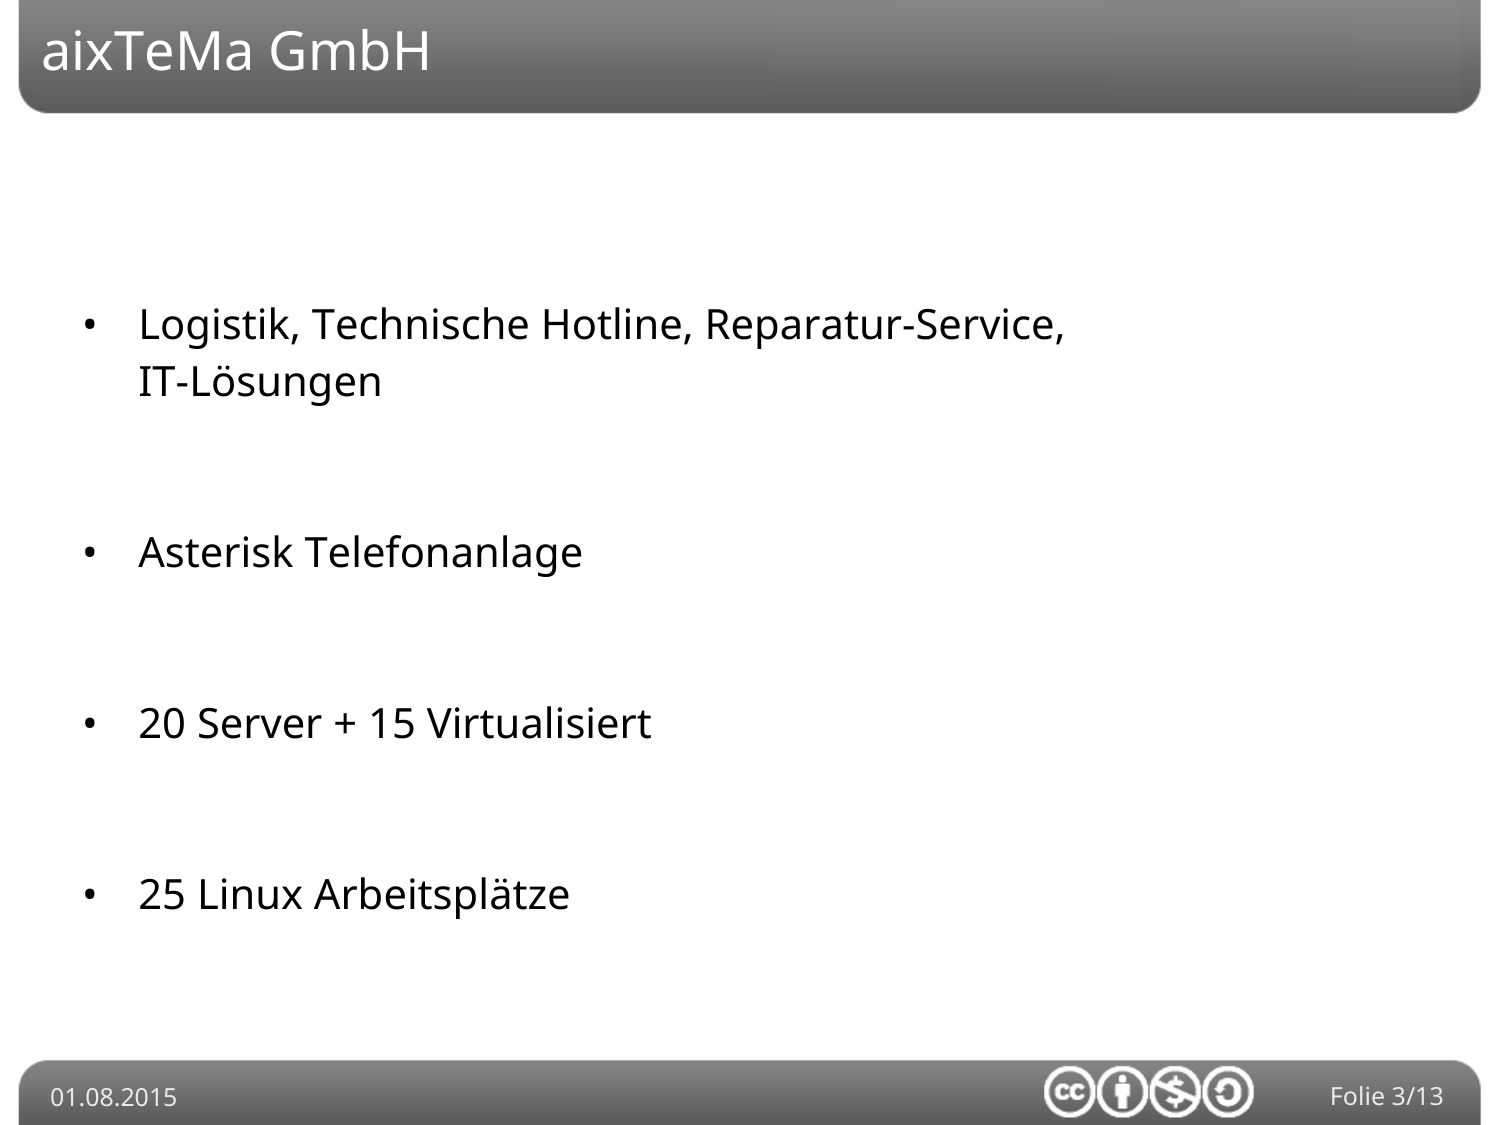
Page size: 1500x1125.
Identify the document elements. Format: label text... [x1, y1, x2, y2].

text_box Logistik, Technische Hotline, Reparatur-Service, IT-Lösungen Asterisk Telefonanlage 20 Server + 15 Virtualisiert 25 Linux Arbeitsplätze [67, 116, 1418, 973]
title aixTeMa GmbH [41, 0, 1002, 123]
picture [0, 0, 1500, 1125]
